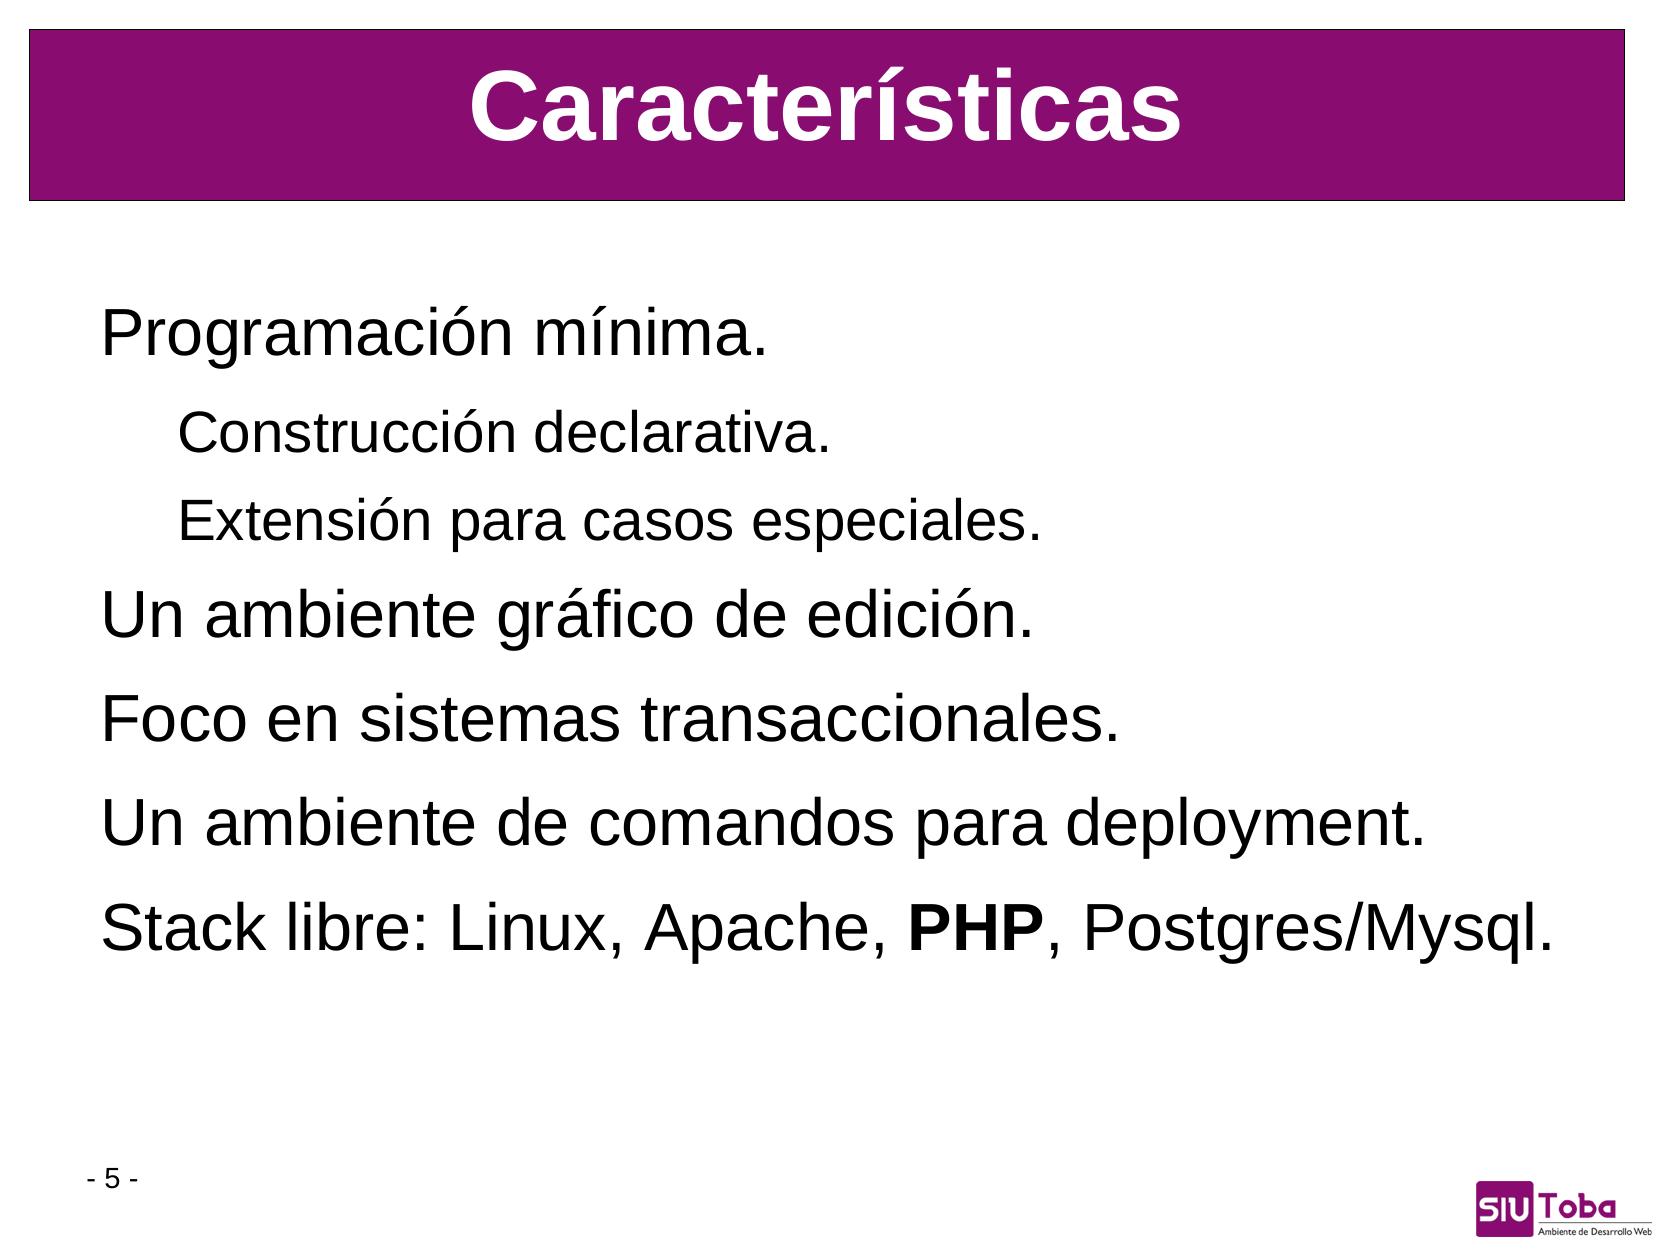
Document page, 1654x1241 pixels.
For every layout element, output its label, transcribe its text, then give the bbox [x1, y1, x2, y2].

title Características [59, 47, 1595, 166]
picture [1476, 1181, 1652, 1237]
list Programación mínima. Construcción declarativa. Extensión para casos especiales. Un ambiente gráfico de edición. Foco en sistemas transaccionales. Un ambiente de comandos para deployment. Stack libre: Linux, Apache, PHP, Postgres/Mysql. [82, 295, 1565, 1109]
